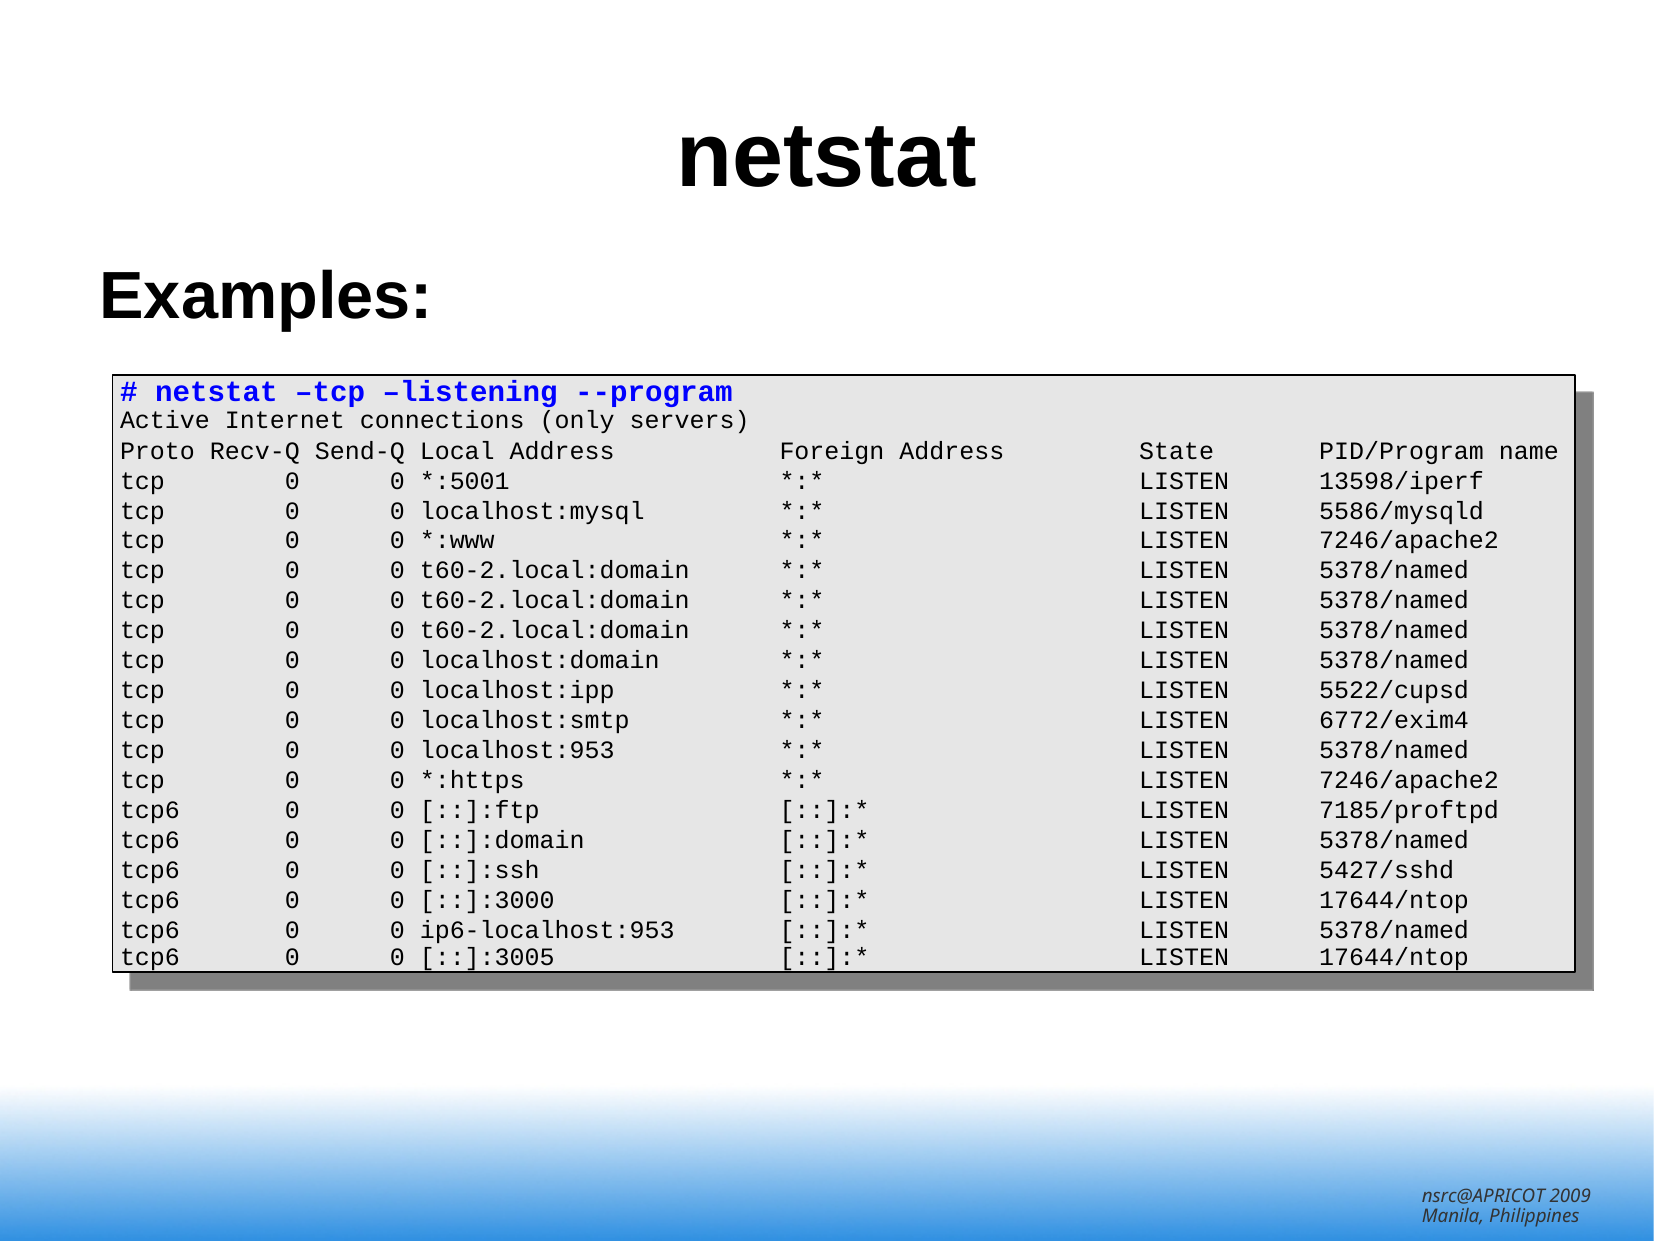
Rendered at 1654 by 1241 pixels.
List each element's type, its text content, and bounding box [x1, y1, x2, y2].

title netstat [82, 49, 1571, 254]
text_box # netstat –tcp –listening --program Active Internet connections (only servers)‏ Proto Recv-Q Send-Q Local Address Foreign Address State PID/Program name tcp 0 0 *:5001 *:* LISTEN 13598/iperf tcp 0 0 localhost:mysql *:* LISTEN 5586/mysqld tcp 0 0 *:www *:* LISTEN 7246/apache2 tcp 0 0 t60-2.local:domain *:* LISTEN 5378/named tcp 0 0 t60-2.local:domain *:* LISTEN 5378/named tcp 0 0 t60-2.local:domain *:* LISTEN 5378/named tcp 0 0 localhost:domain *:* LISTEN 5378/named tcp 0 0 localhost:ipp *:* LISTEN 5522/cupsd tcp 0 0 localhost:smtp *:* LISTEN 6772/exim4 tcp 0 0 localhost:953 *:* LISTEN 5378/named tcp 0 0 *:https *:* LISTEN 7246/apache2 tcp6 0 0 [::]:ftp [::]:* LISTEN 7185/proftpd tcp6 0 0 [::]:domain [::]:* LISTEN 5378/named tcp6 0 0 [::]:ssh [::]:* LISTEN 5427/sshd tcp6 0 0 [::]:3000 [::]:* LISTEN 17644/ntop tcp6 0 0 ip6-localhost:953 [::]:* LISTEN 5378/named tcp6 0 0 [::]:3005 [::]:* LISTEN 17644/ntop [112, 375, 1575, 972]
picture [0, 1083, 1654, 1241]
list Examples: [82, 254, 1571, 1074]
